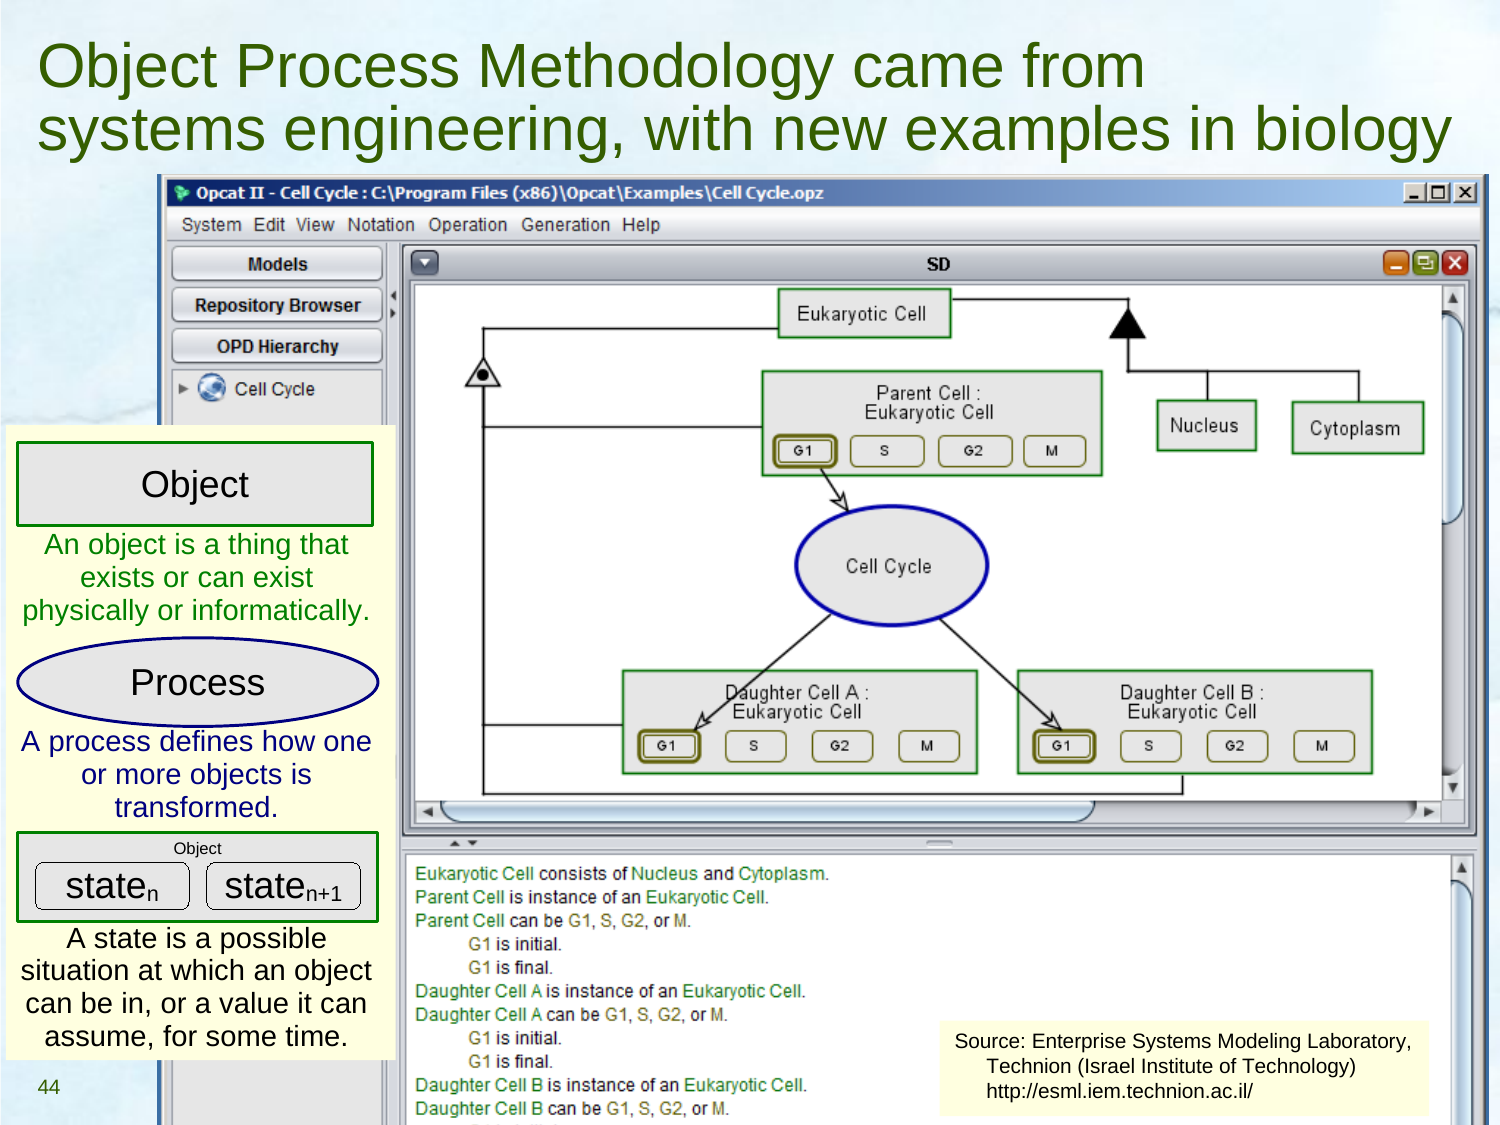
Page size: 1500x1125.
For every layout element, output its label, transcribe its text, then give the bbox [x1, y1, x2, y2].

picture [0, 0, 1500, 1125]
text_box Object [17, 442, 373, 526]
text_box Process [17, 637, 379, 727]
text_box staten [35, 862, 190, 910]
title Object Process Methodology came from systems engineering, with new examples in biology [37, 37, 1463, 197]
text_box Source: Enterprise Systems Modeling Laboratory, Technion (Israel Institute of Technology) http://esml.iem.technion.ac.il/ [939, 1020, 1430, 1117]
text_box Object [17, 832, 378, 922]
text_box An object is a thing that exists or can exist physically or informatically. A process defines how one or more objects is transformed. A state is a possible situation at which an object can be in, or a value it can assume, for some time. [5, 425, 396, 1061]
text_box staten+1 [206, 862, 361, 910]
